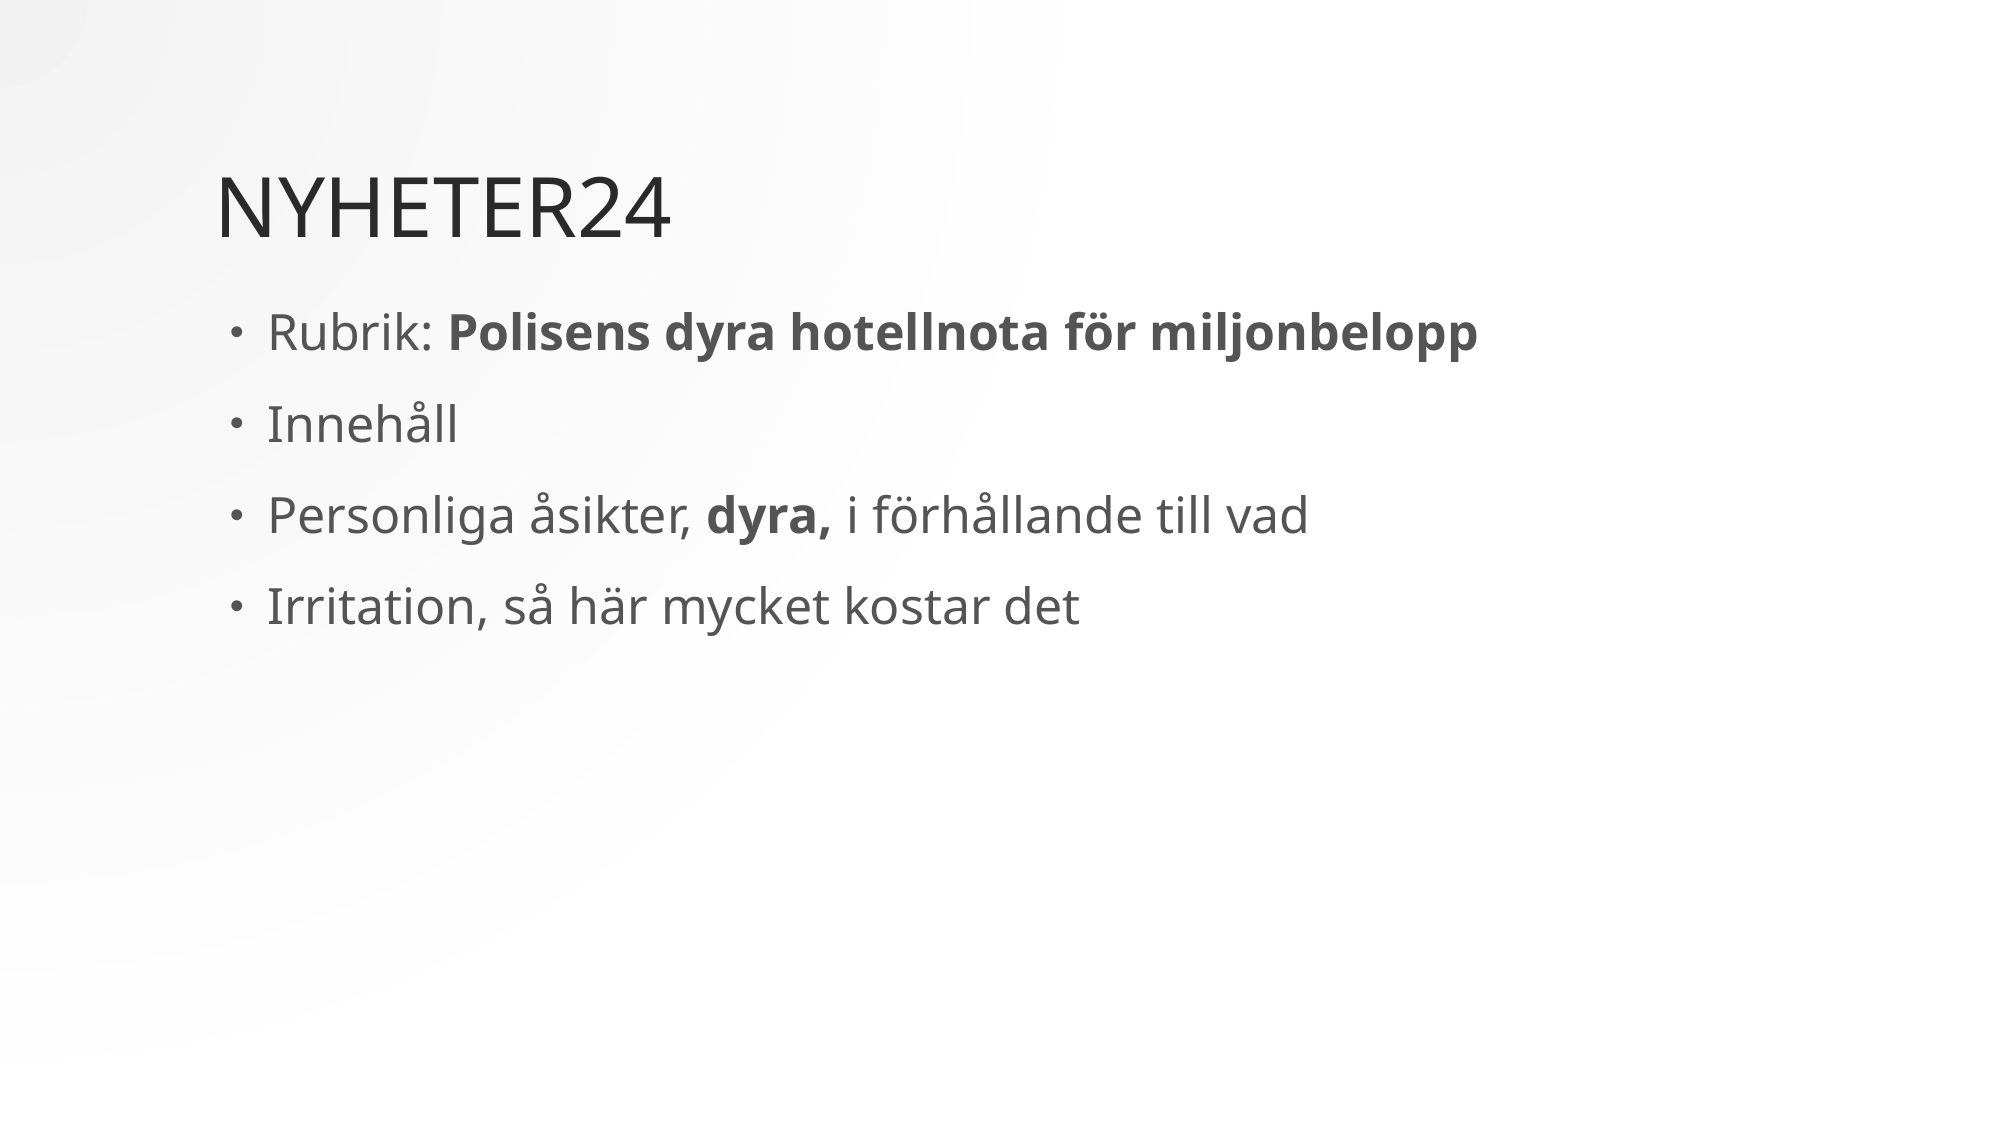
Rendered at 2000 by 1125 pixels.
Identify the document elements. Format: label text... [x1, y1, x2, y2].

title Nyheter24 [199, 45, 1800, 263]
list Rubrik: Polisens dyra hotellnota för miljonbelopp Innehåll Personliga åsikter, dyra, i förhållande till vad Irritation, så här mycket kostar det [199, 299, 1800, 1013]
